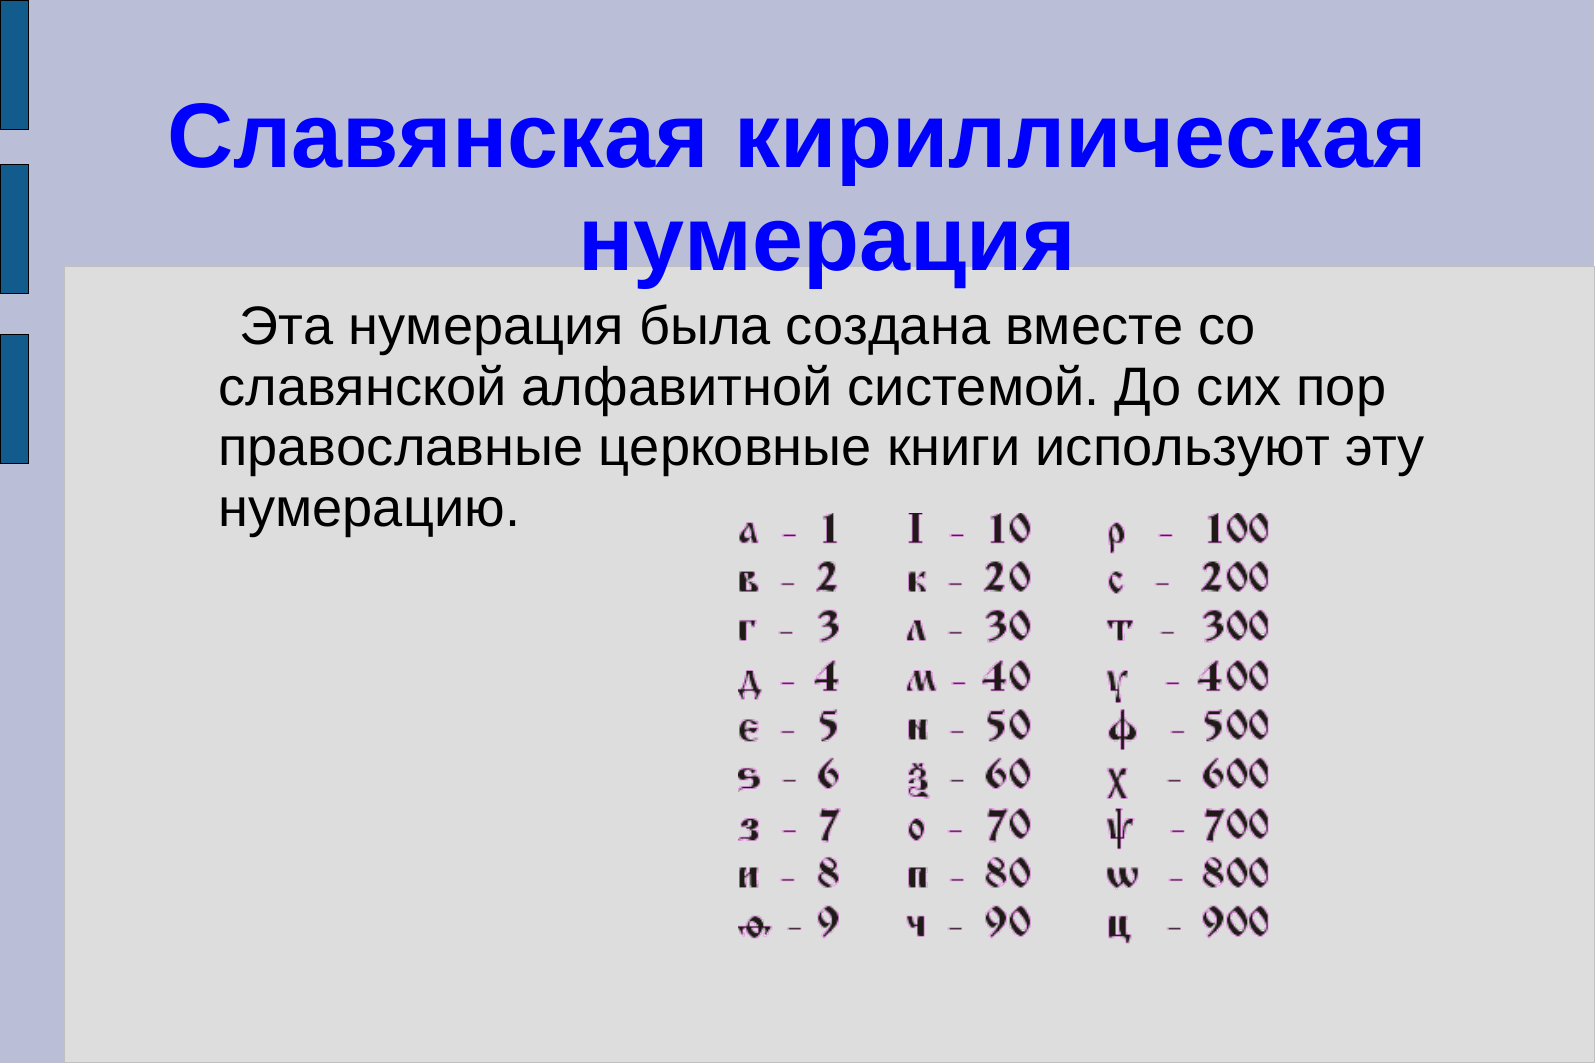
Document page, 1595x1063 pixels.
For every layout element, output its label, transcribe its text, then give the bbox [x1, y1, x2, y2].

title Славянская кириллическая нумерация [117, 84, 1479, 290]
picture [738, 513, 1270, 945]
list Эта нумерация была создана вместе со славянской алфавитной системой. До сих пор православные церковные книги используют эту нумерацию. [147, 295, 1479, 966]
